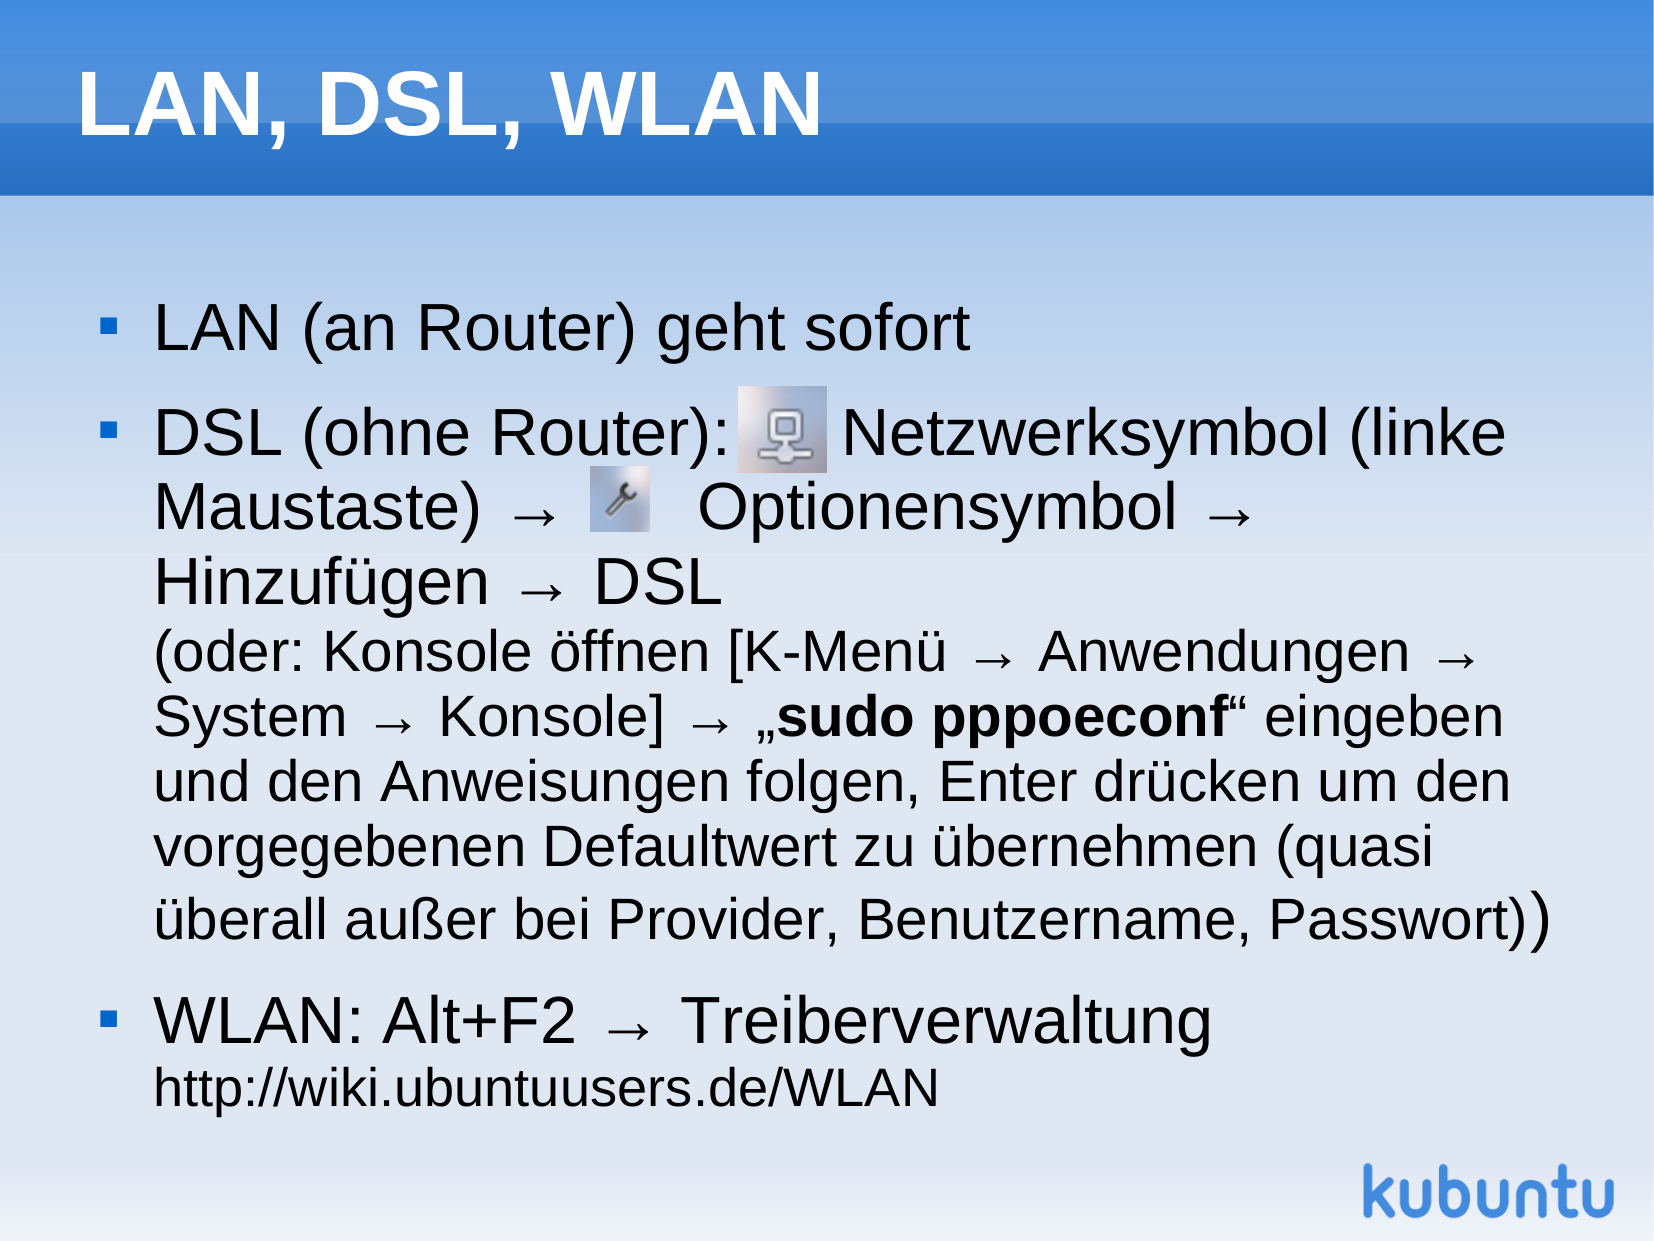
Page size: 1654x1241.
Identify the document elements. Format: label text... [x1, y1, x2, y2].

title LAN, DSL, WLAN [76, 0, 1565, 208]
list LAN (an Router) geht sofort DSL (ohne Router): Netzwerksymbol (linke Maustaste) → Optionensymbol → Hinzufügen → DSL (oder: Konsole öffnen [K-Menü → Anwendungen → System → Konsole] → „sudo pppoeconf“ eingeben und den Anweisungen folgen, Enter drücken um den vorgegebenen Defaultwert zu übernehmen (quasi überall außer bei Provider, Benutzername, Passwort)) WLAN: Alt+F2 → Treiberverwaltung http://wiki.ubuntuusers.de/WLAN [82, 290, 1571, 1120]
picture [0, 0, 1654, 1241]
